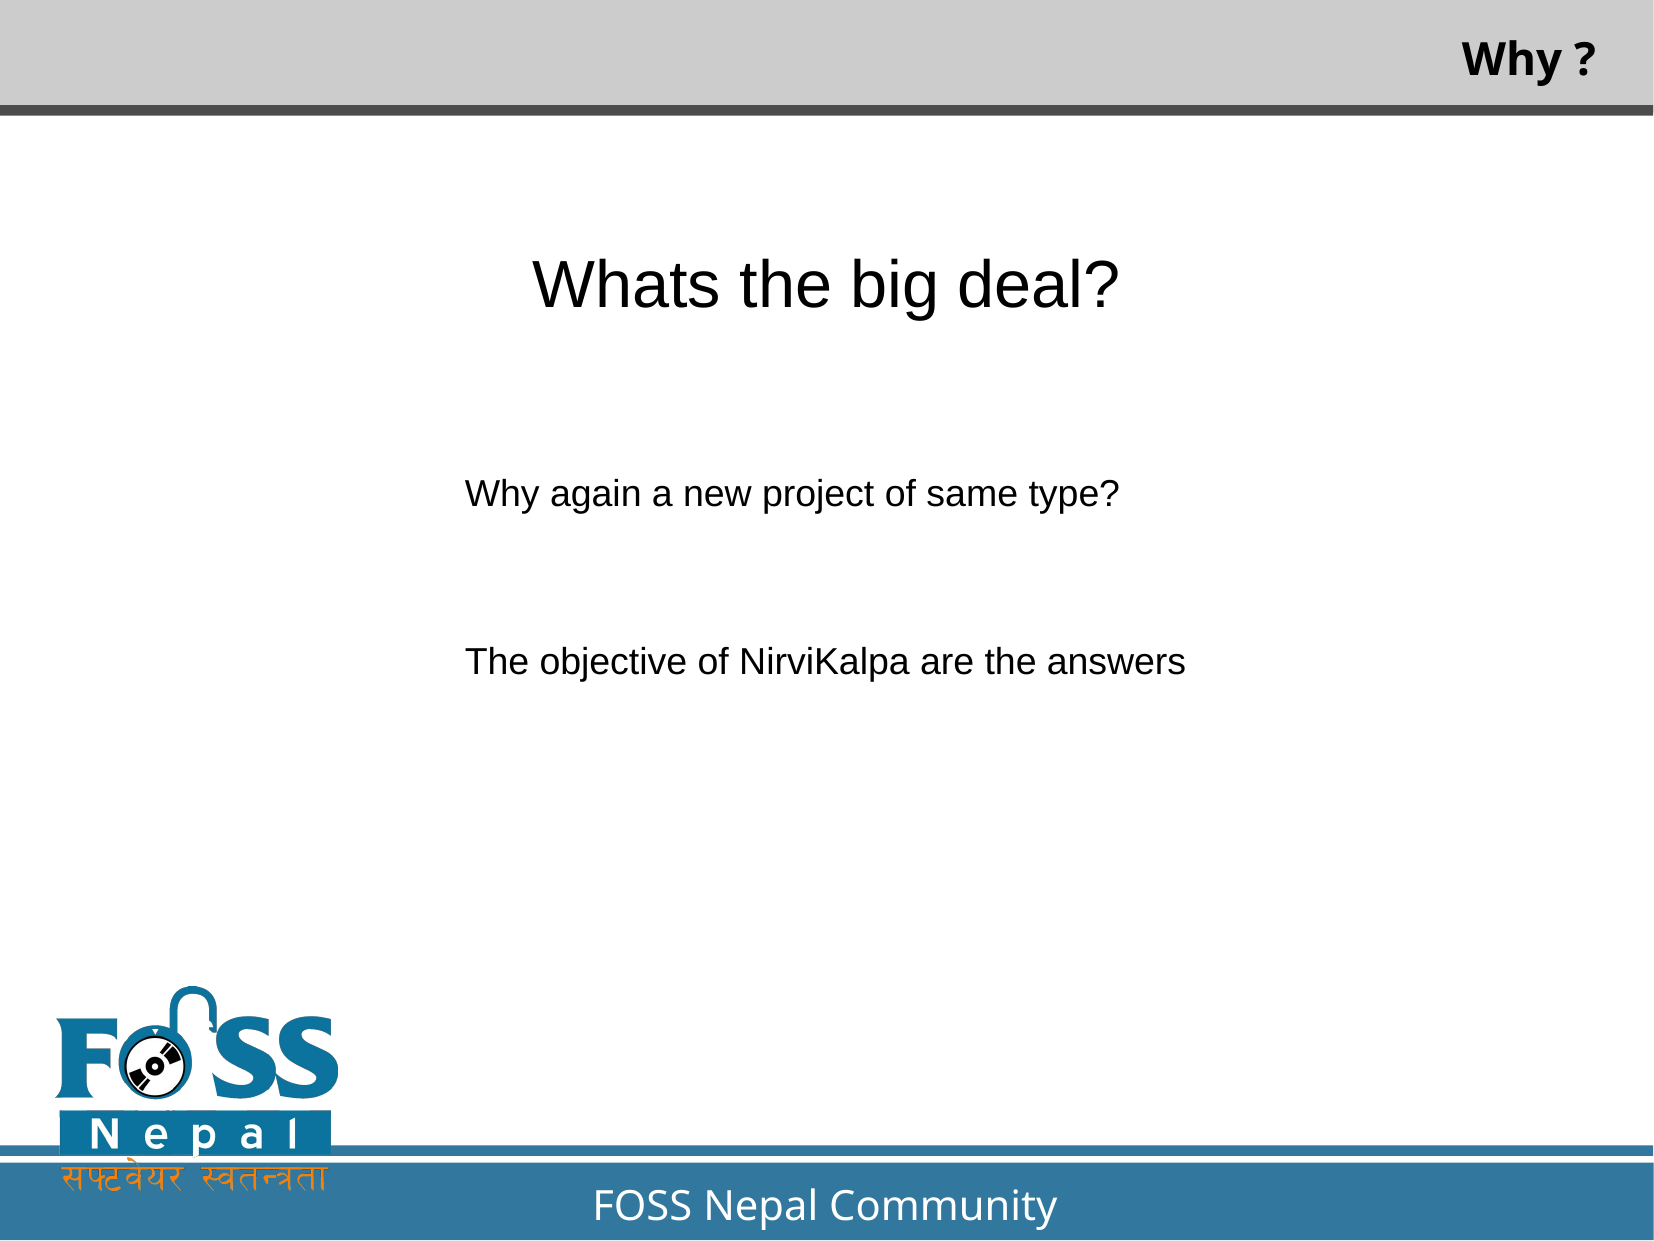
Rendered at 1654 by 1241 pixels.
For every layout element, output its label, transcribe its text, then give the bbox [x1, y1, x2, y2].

text_box Why ? [37, 19, 1611, 88]
text_box Whats the big deal? [517, 239, 1136, 338]
picture [55, 986, 338, 1191]
picture [197, 986, 338, 1085]
text_box Why again a new project of same type? The objective of NirviKalpa are the answers [450, 465, 1236, 713]
